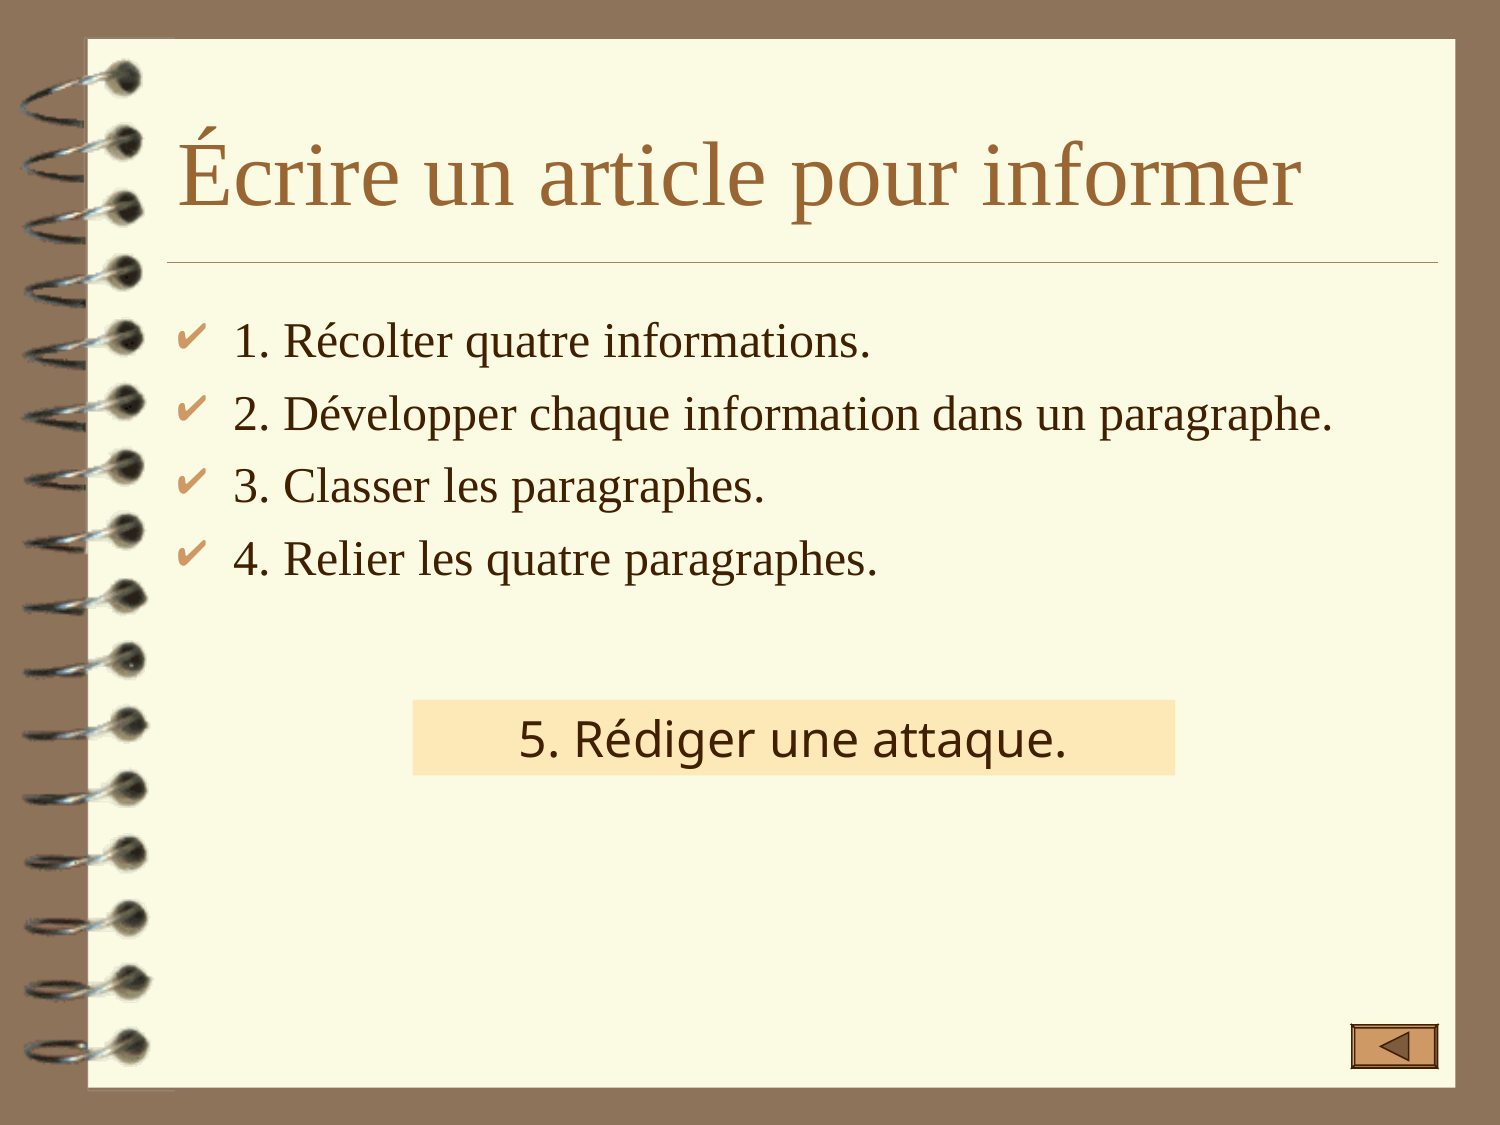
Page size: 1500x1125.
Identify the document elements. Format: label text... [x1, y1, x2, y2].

text_box [1353, 1024, 1438, 1068]
text_box 5. Rédiger une attaque. [412, 699, 1176, 776]
list 1. Récolter quatre informations. 2. Développer chaque information dans un paragraphe. 3. Classer les paragraphes. 4. Relier les quatre paragraphes. [162, 299, 1438, 976]
picture [0, 0, 175, 1125]
title Écrire un article pour informer [162, 74, 1438, 263]
